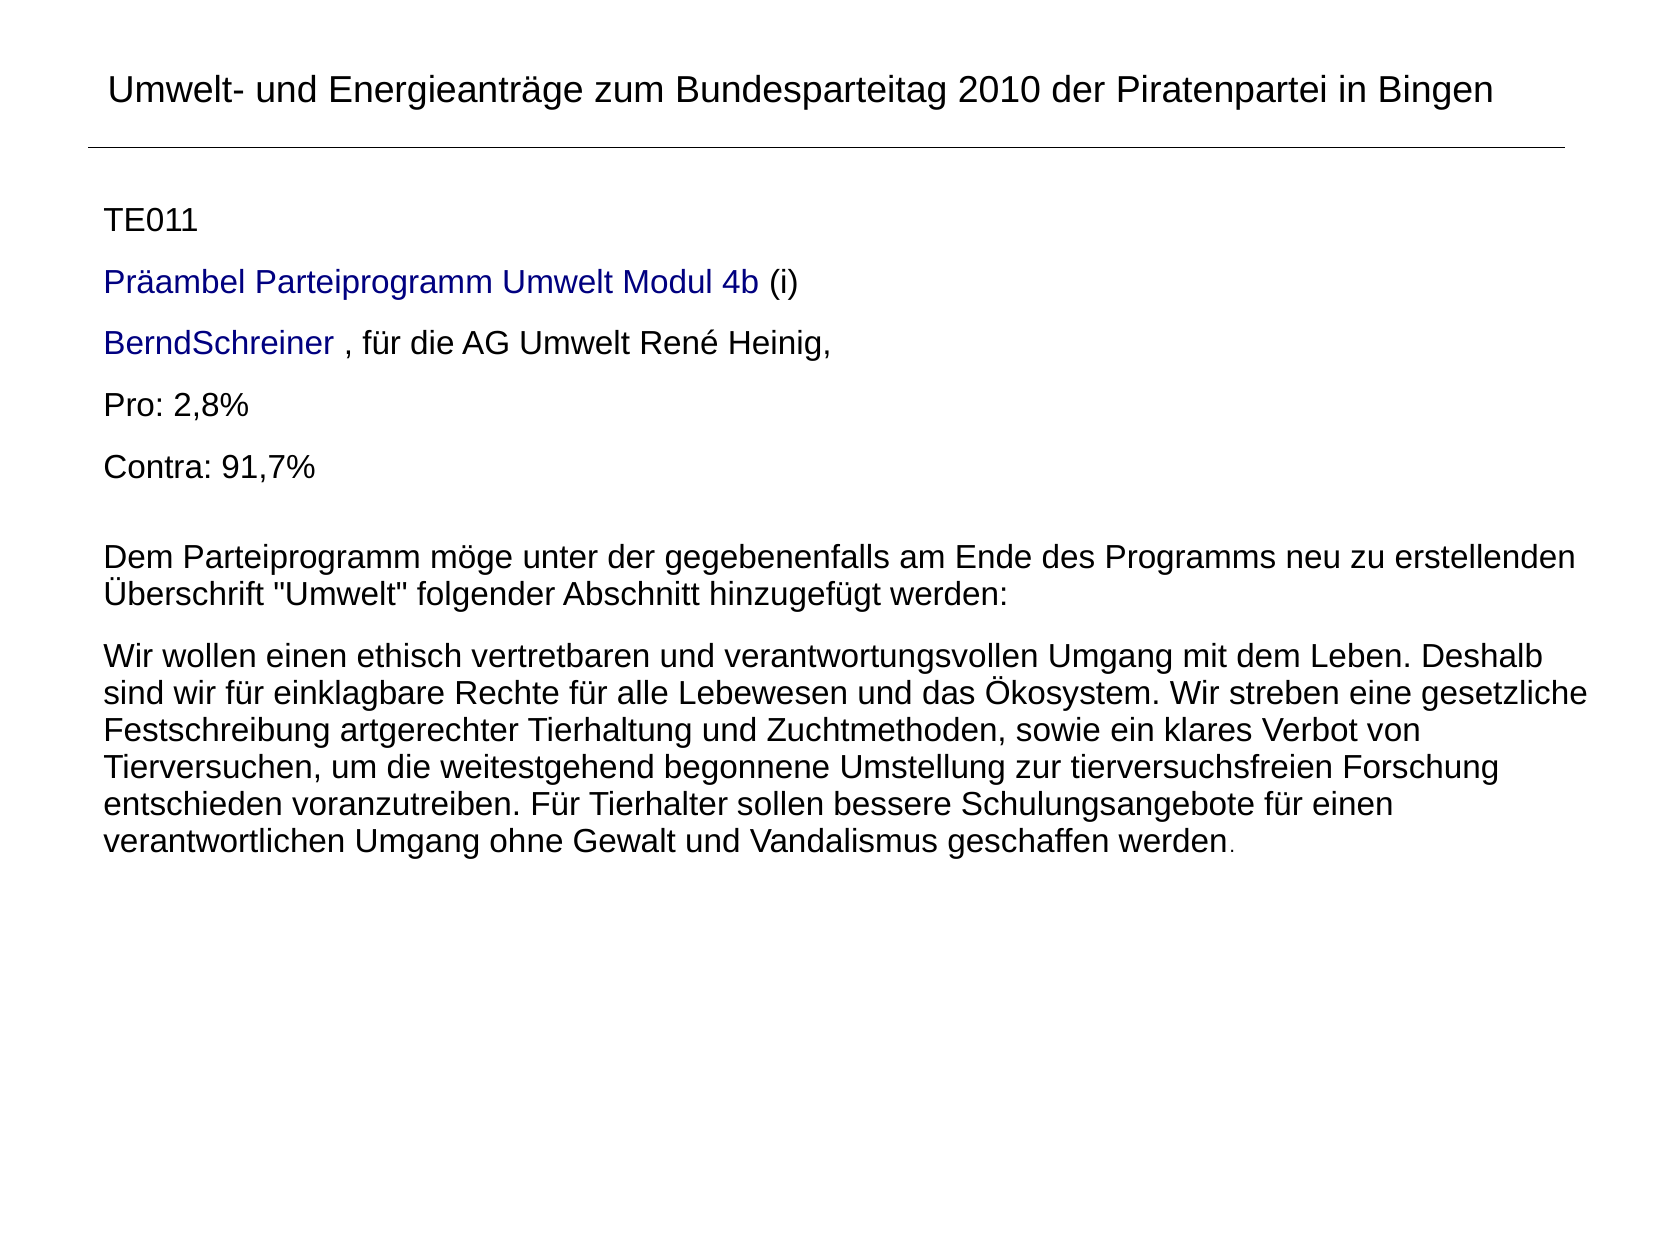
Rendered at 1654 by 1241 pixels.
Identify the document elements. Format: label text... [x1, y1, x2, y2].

text_box Dem Parteiprogramm möge unter der gegebenenfalls am Ende des Programms neu zu erstellenden Überschrift "Umwelt" folgender Abschnitt hinzugefügt werden: Wir wollen einen ethisch vertretbaren und verantwortungsvollen Umgang mit dem Leben. Deshalb sind wir für einklagbare Rechte für alle Lebewesen und das Ökosystem. Wir streben eine gesetzliche Festschreibung artgerechter Tierhaltung und Zuchtmethoden, sowie ein klares Verbot von Tierversuchen, um die weitestgehend begonnene Umstellung zur tierversuchsfreien Forschung entschieden voranzutreiben. Für Tierhalter sollen bessere Schulungsangebote für einen verantwortlichen Umgang ohne Gewalt und Vandalismus geschaffen werden. [88, 531, 1610, 1160]
text_box TE011 Präambel Parteiprogramm Umwelt Modul 4b (i) BerndSchreiner , für die AG Umwelt René Heinig, Pro: 2,8% Contra: 91,7% [88, 193, 1565, 531]
